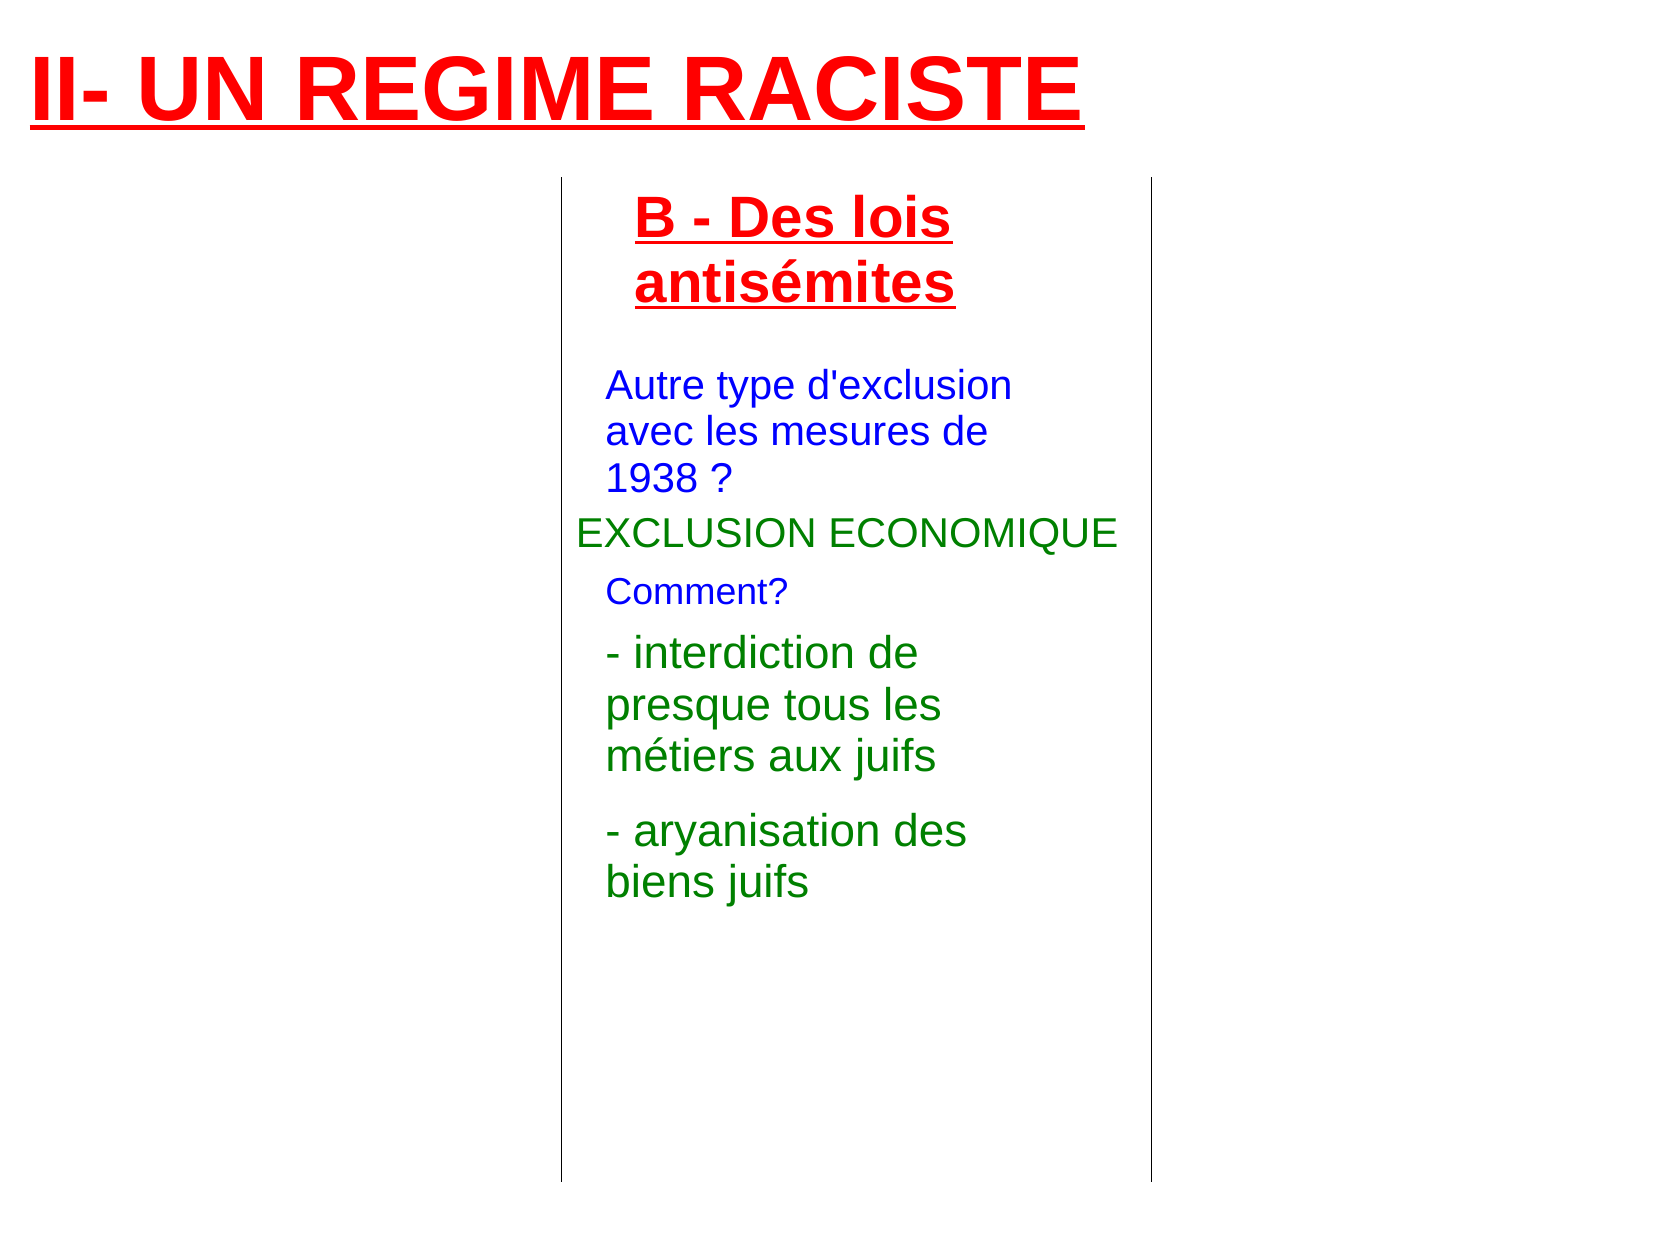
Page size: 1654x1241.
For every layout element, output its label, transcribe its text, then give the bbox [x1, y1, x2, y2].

title II- UN REGIME RACISTE [29, 29, 1625, 148]
text_box - aryanisation des biens juifs [590, 797, 1093, 915]
text_box EXCLUSION ECONOMIQUE [561, 501, 1152, 564]
text_box Autre type d'exclusion avec les mesures de 1938 ? [590, 354, 1093, 501]
text_box B - Des lois antisémites [620, 177, 1123, 333]
text_box - interdiction de presque tous les métiers aux juifs [590, 620, 1093, 788]
text_box Comment? [590, 564, 1093, 620]
